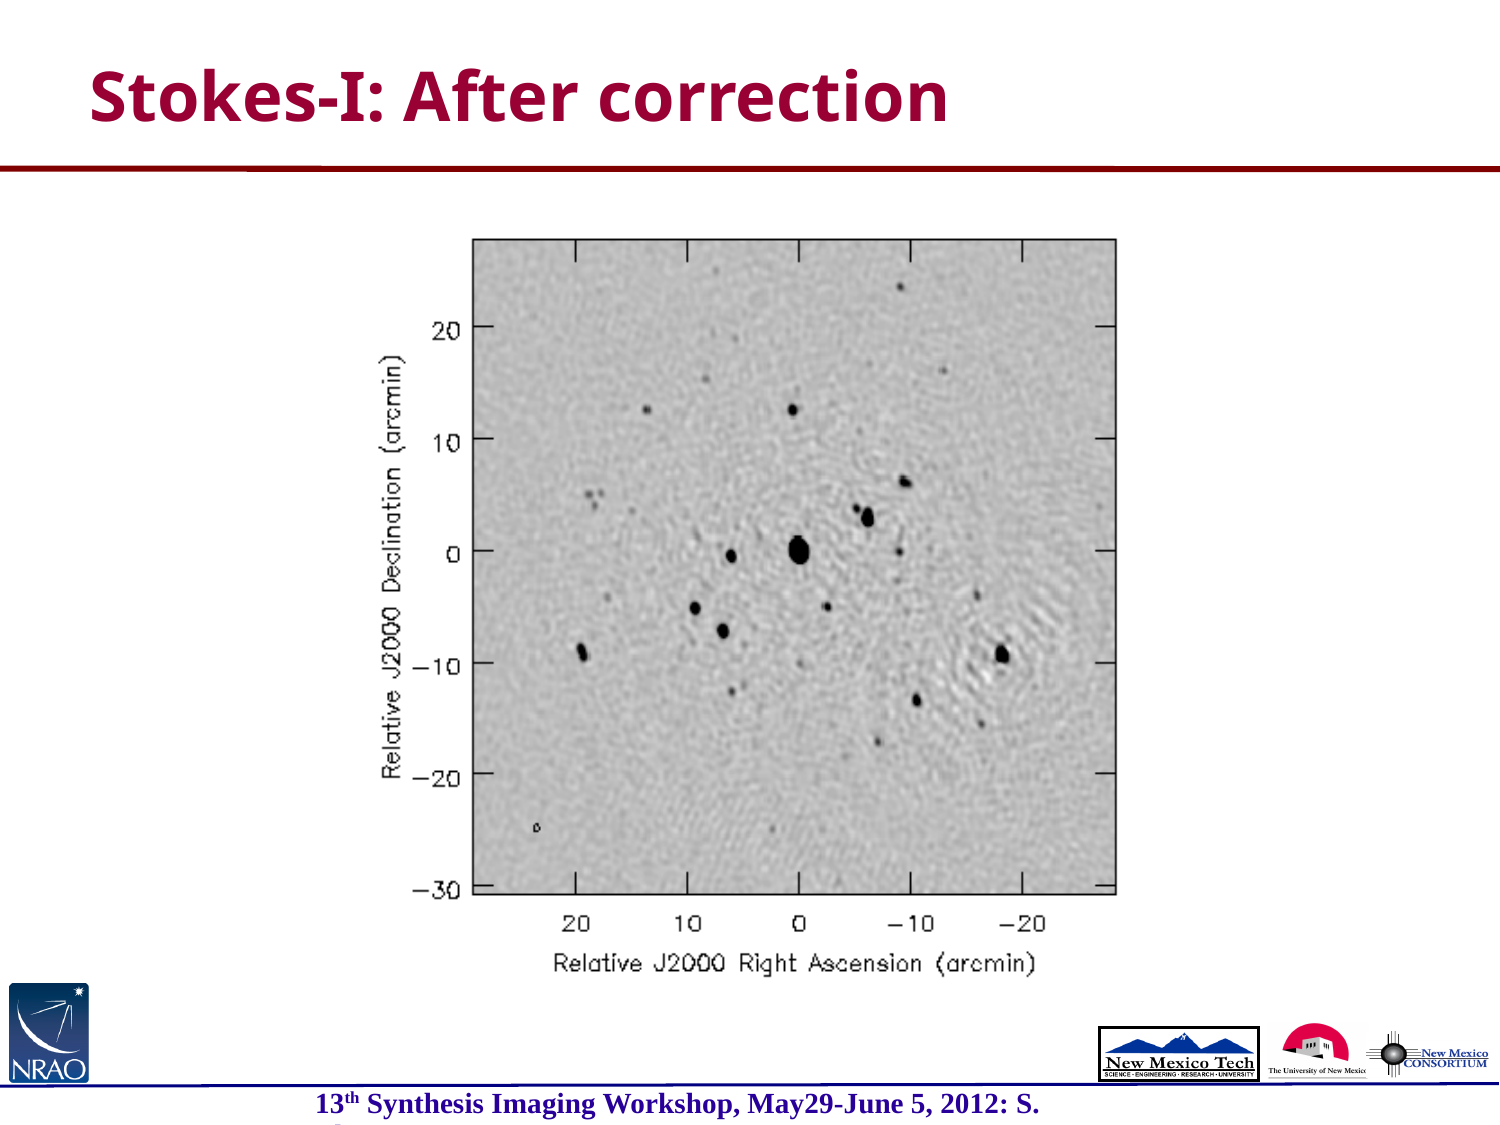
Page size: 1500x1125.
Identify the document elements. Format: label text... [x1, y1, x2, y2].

picture [1101, 1029, 1257, 1079]
picture [0, 172, 1500, 1125]
picture [0, 0, 1500, 166]
title Stokes-I: After correction [75, 33, 1426, 157]
